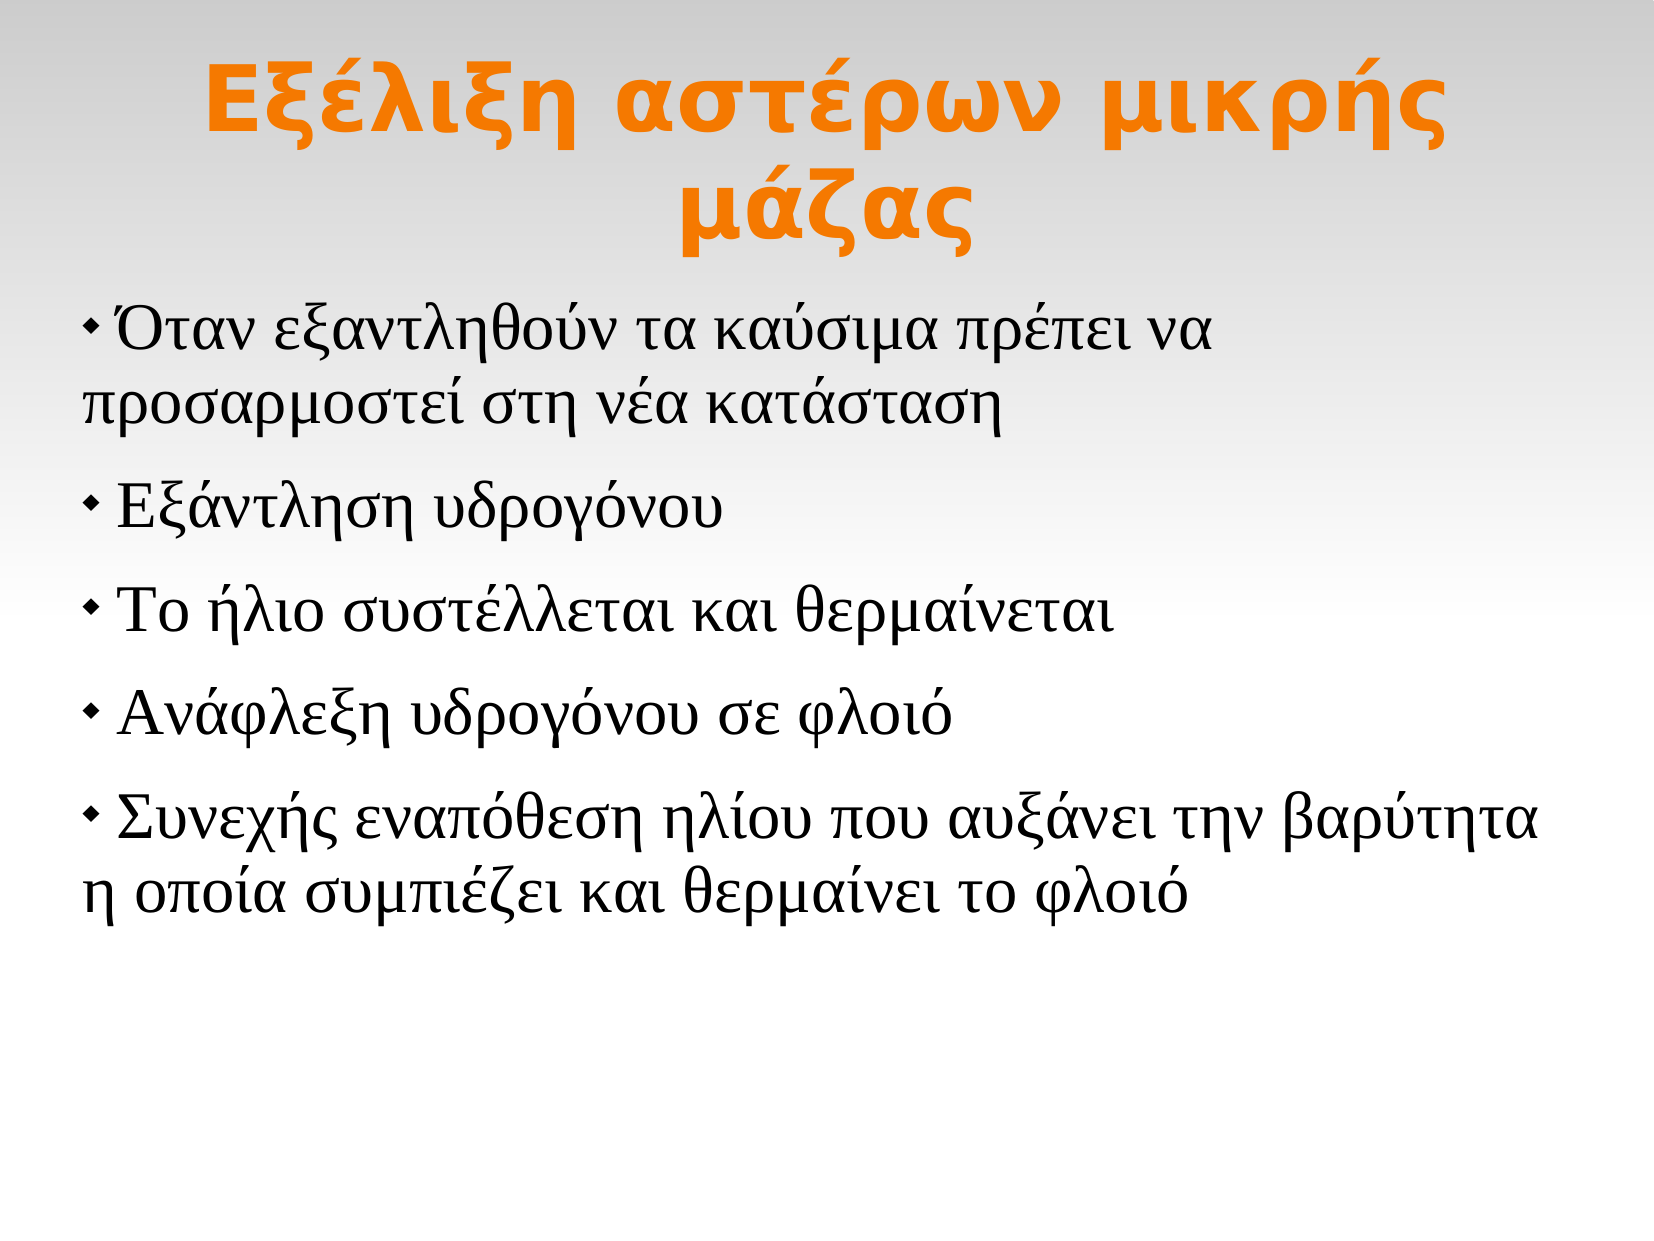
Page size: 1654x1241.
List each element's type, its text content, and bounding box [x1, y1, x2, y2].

list Όταν εξαντληθούν τα καύσιμα πρέπει να προσαρμοστεί στη νέα κατάσταση Εξάντληση υδρογόνου Το ήλιο συστέλλεται και θερμαίνεται Ανάφλεξη υδρογόνου σε φλοιό Συνεχής εναπόθεση ηλίου που αυξάνει την βαρύτητα η οποία συμπιέζει και θερμαίνει το φλοιό [82, 290, 1571, 1109]
title Εξέλιξη αστέρων μικρής μάζας [82, 45, 1571, 260]
